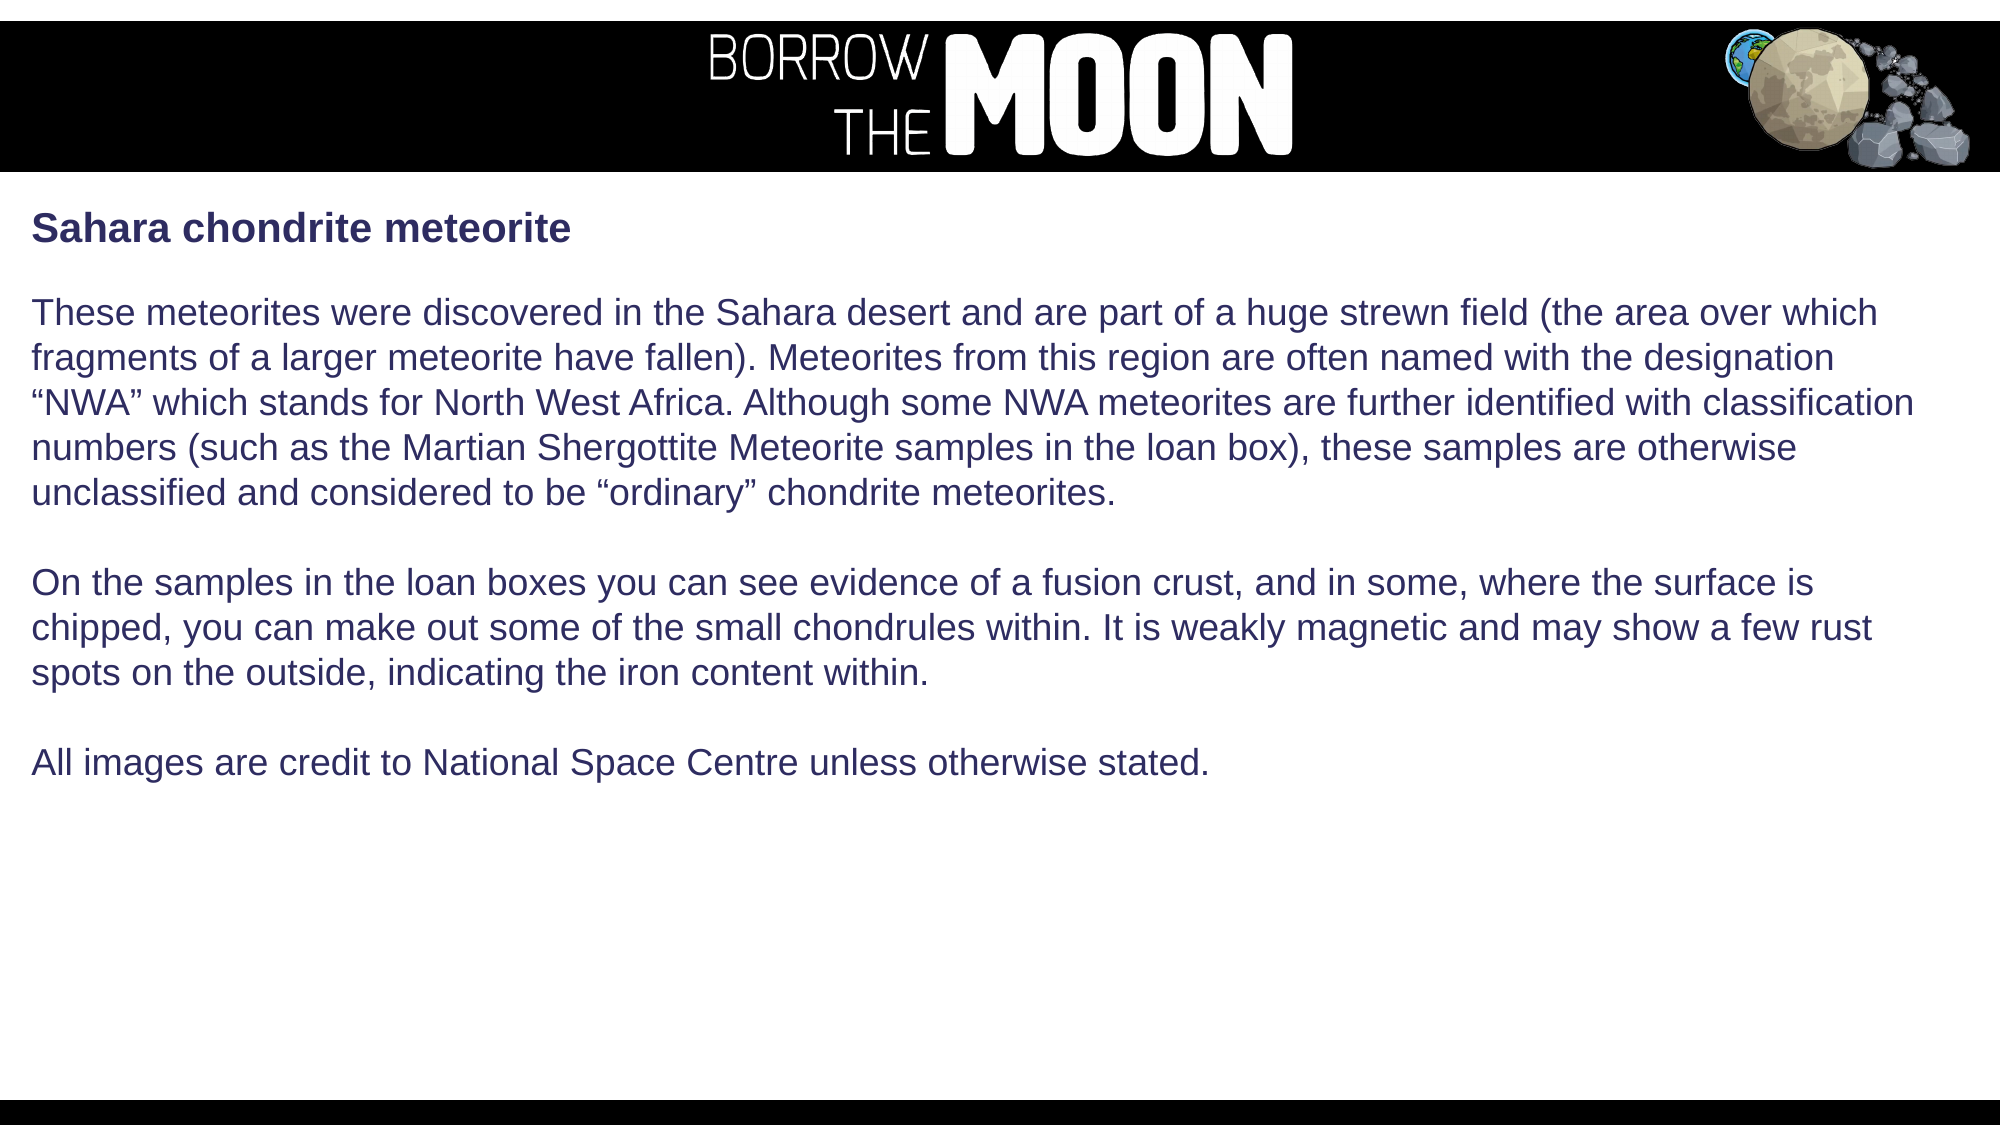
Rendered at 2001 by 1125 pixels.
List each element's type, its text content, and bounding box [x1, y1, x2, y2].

text_box Sahara chondrite meteorite These meteorites were discovered in the Sahara desert and are part of a huge strewn field (the area over which fragments of a larger meteorite have fallen). Meteorites from this region are often named with the designation “NWA” which stands for North West Africa. Although some NWA meteorites are further identified with classification numbers (such as the Martian Shergottite Meteorite samples in the loan box), these samples are otherwise unclassified and considered to be “ordinary” chondrite meteorites. On the samples in the loan boxes you can see evidence of a fusion crust, and in some, where the surface is chipped, you can make out some of the small chondrules within. It is weakly magnetic and may show a few rust spots on the outside, indicating the iron content within. All images are credit to National Space Centre unless otherwise stated. [16, 193, 1944, 797]
